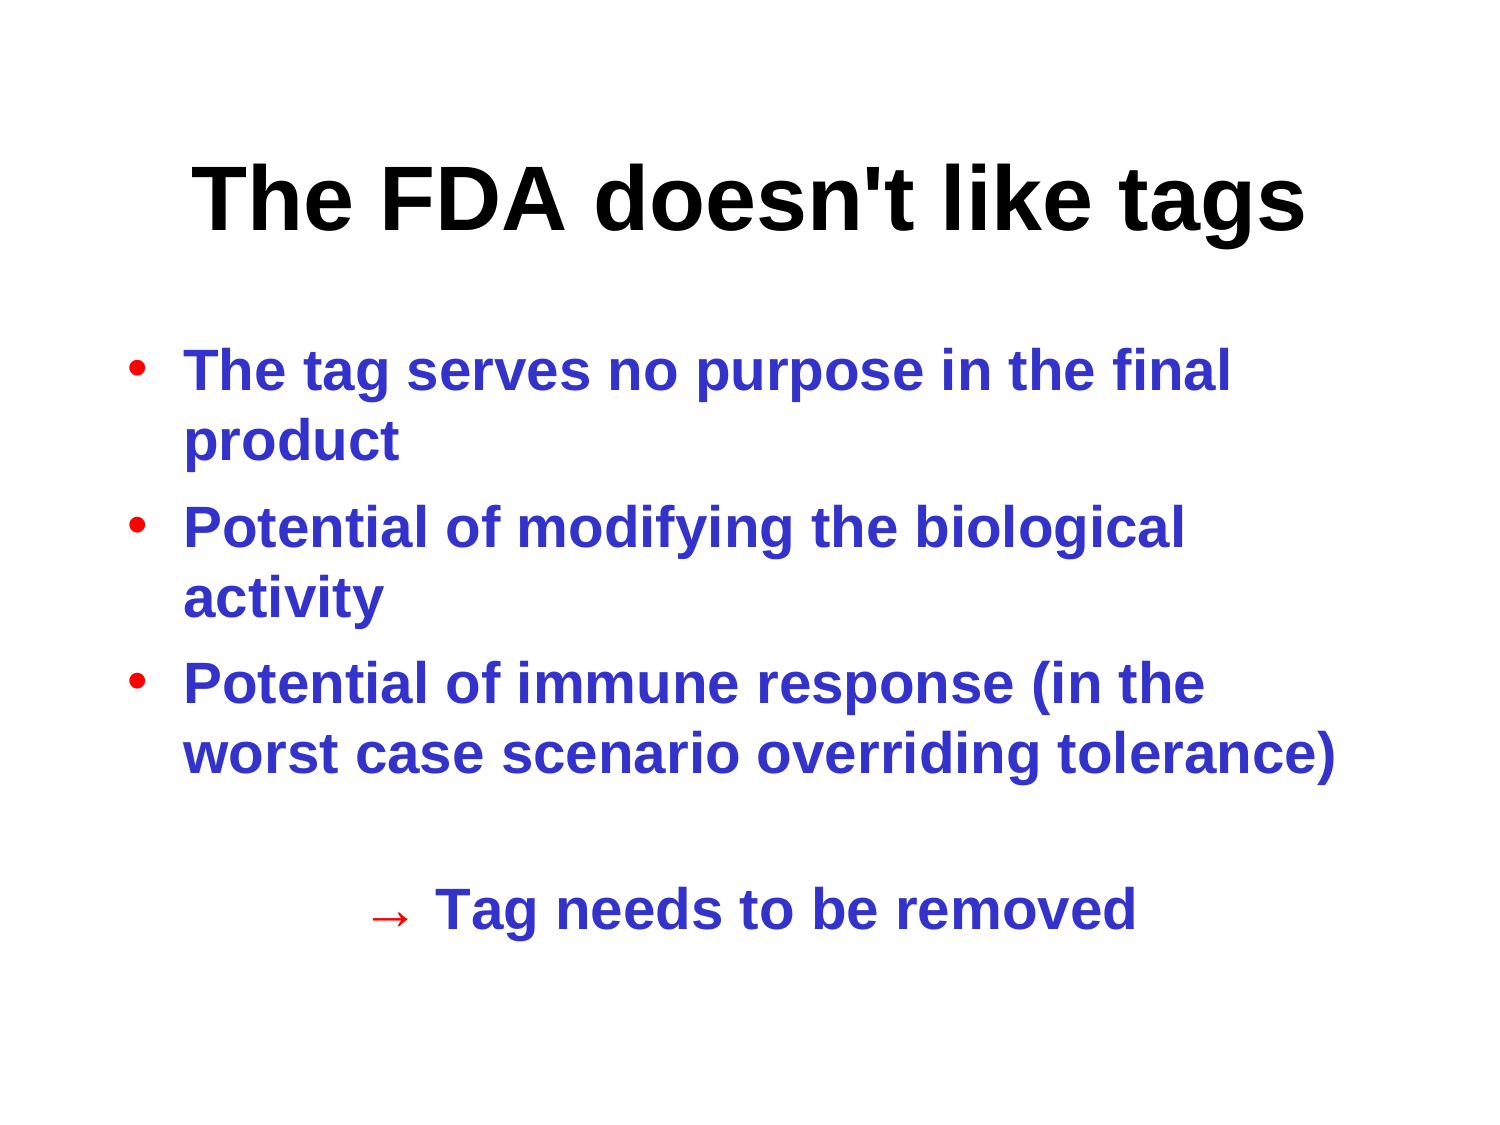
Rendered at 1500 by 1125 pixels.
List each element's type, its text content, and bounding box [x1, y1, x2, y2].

list The tag serves no purpose in the final product Potential of modifying the biological activity Potential of immune response (in the worst case scenario overriding tolerance) → Tag needs to be removed [112, 324, 1388, 1068]
title The FDA doesn't like tags [112, 68, 1388, 320]
